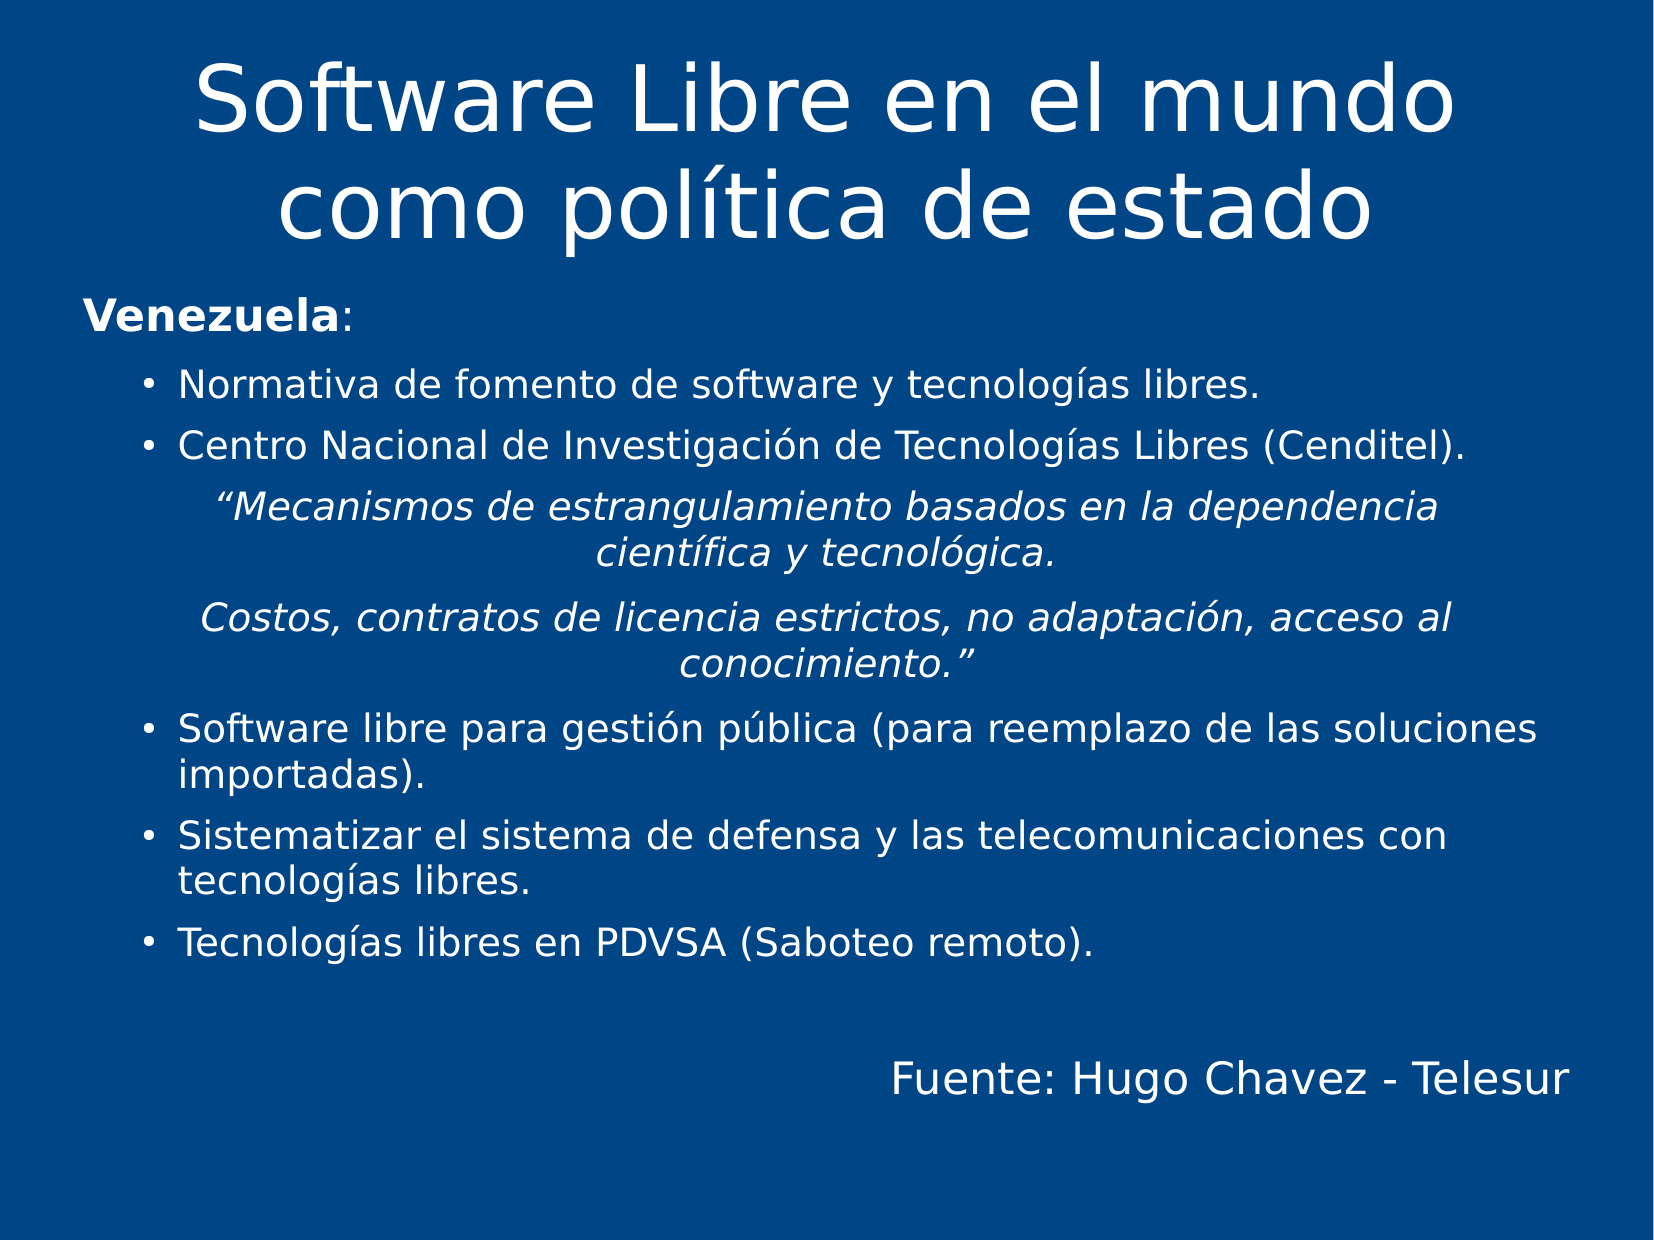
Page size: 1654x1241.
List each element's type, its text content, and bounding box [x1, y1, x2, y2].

list Venezuela: Normativa de fomento de software y tecnologías libres. Centro Nacional de Investigación de Tecnologías Libres (Cenditel). “Mecanismos de estrangulamiento basados en la dependencia científica y tecnológica. Costos, contratos de licencia estrictos, no adaptación, acceso al conocimiento.” Software libre para gestión pública (para reemplazo de las soluciones importadas). Sistematizar el sistema de defensa y las telecomunicaciones con tecnologías libres. Tecnologías libres en PDVSA (Saboteo remoto). Fuente: Hugo Chavez - Telesur [82, 290, 1571, 1109]
title Software Libre en el mundo como política de estado [82, 45, 1571, 261]
